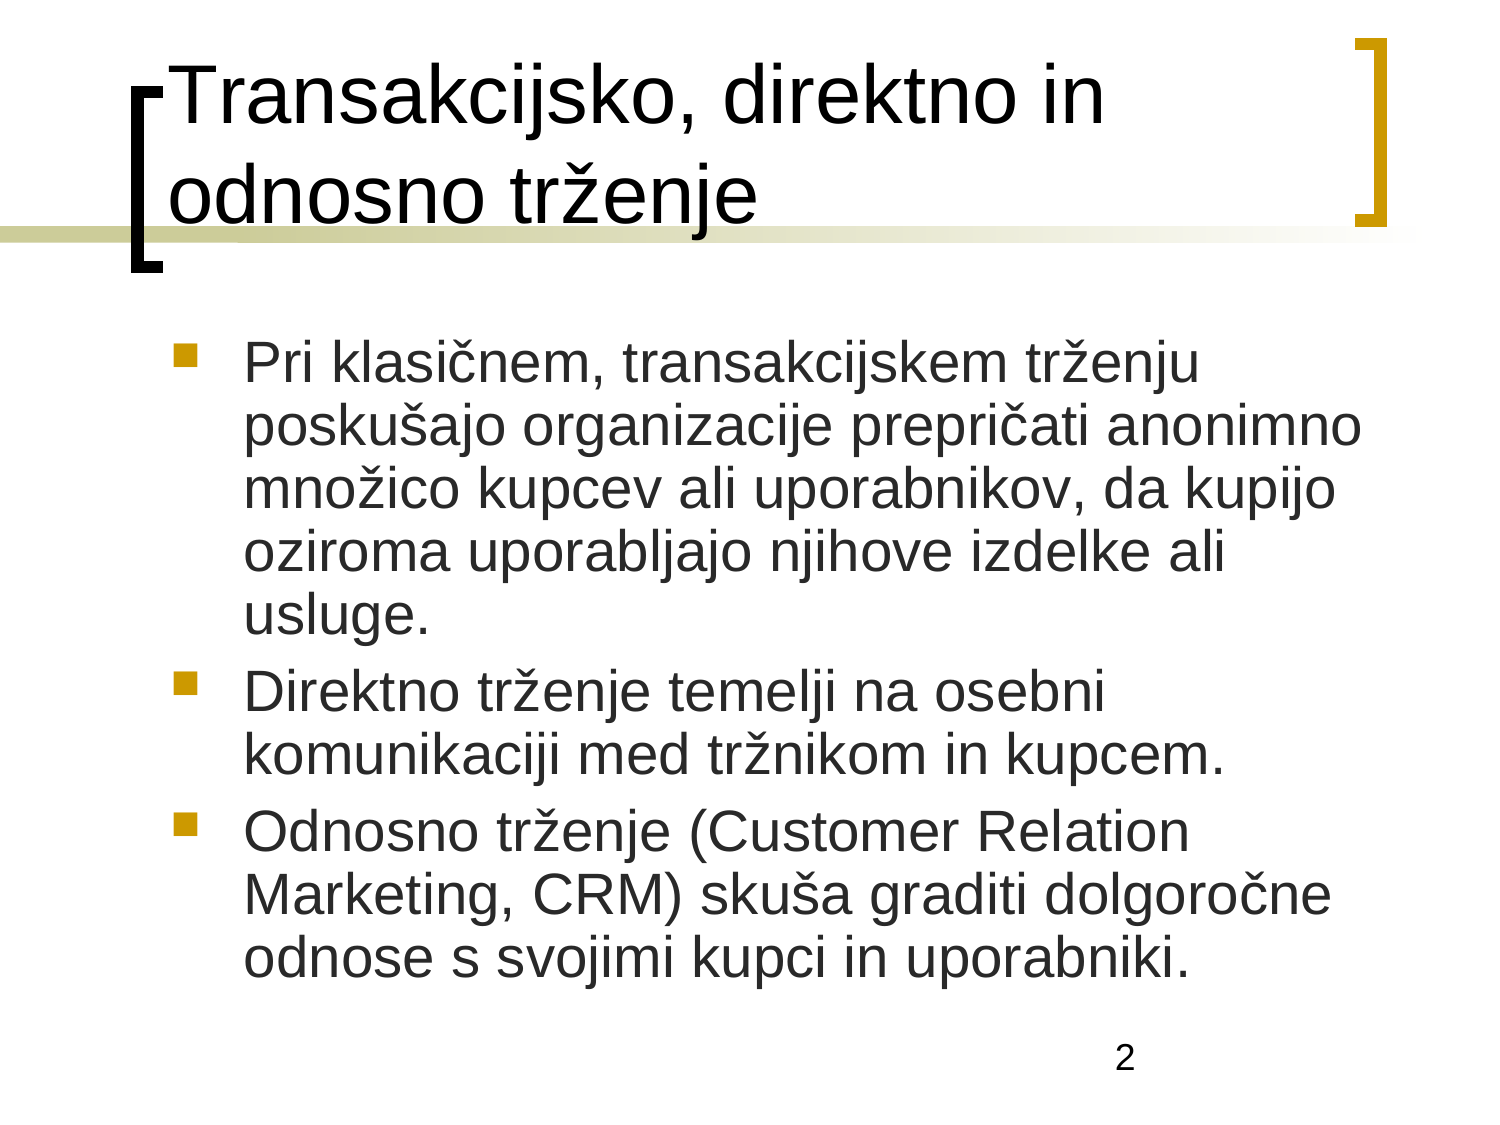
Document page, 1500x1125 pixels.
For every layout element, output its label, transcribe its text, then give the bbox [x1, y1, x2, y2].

title Transakcijsko, direktno in odnosno trženje [152, 15, 1328, 248]
list Pri klasičnem, transakcijskem trženju poskušajo organizacije prepričati anonimno množico kupcev ali uporabnikov, da kupijo oziroma uporabljajo njihove izdelke ali usluge. Direktno trženje temelji na osebni komunikaciji med tržnikom in kupcem. Odnosno trženje (Customer Relation Marketing, CRM) skuša graditi dolgoročne odnose s svojimi kupci in uporabniki. [155, 324, 1413, 1001]
